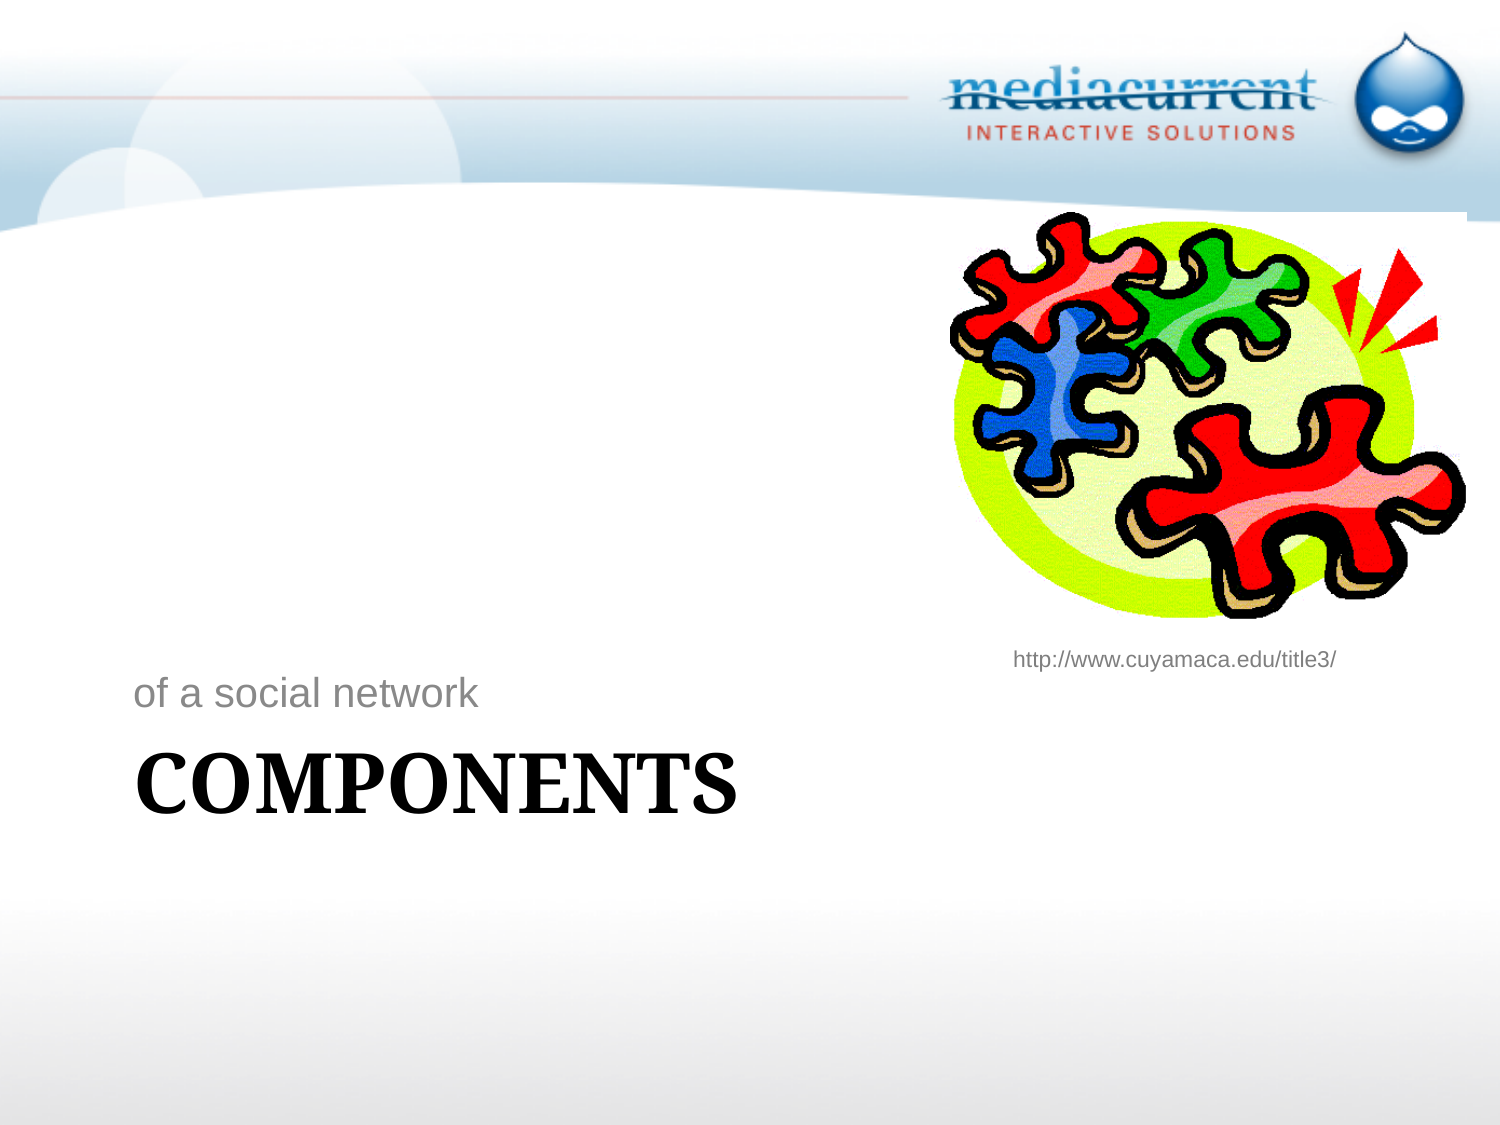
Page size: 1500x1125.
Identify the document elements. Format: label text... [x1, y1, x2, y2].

title components [118, 723, 1394, 947]
list of a social network [118, 476, 1394, 723]
text_box http://www.cuyamaca.edu/title3/ [887, 637, 1463, 707]
picture [950, 212, 1467, 622]
